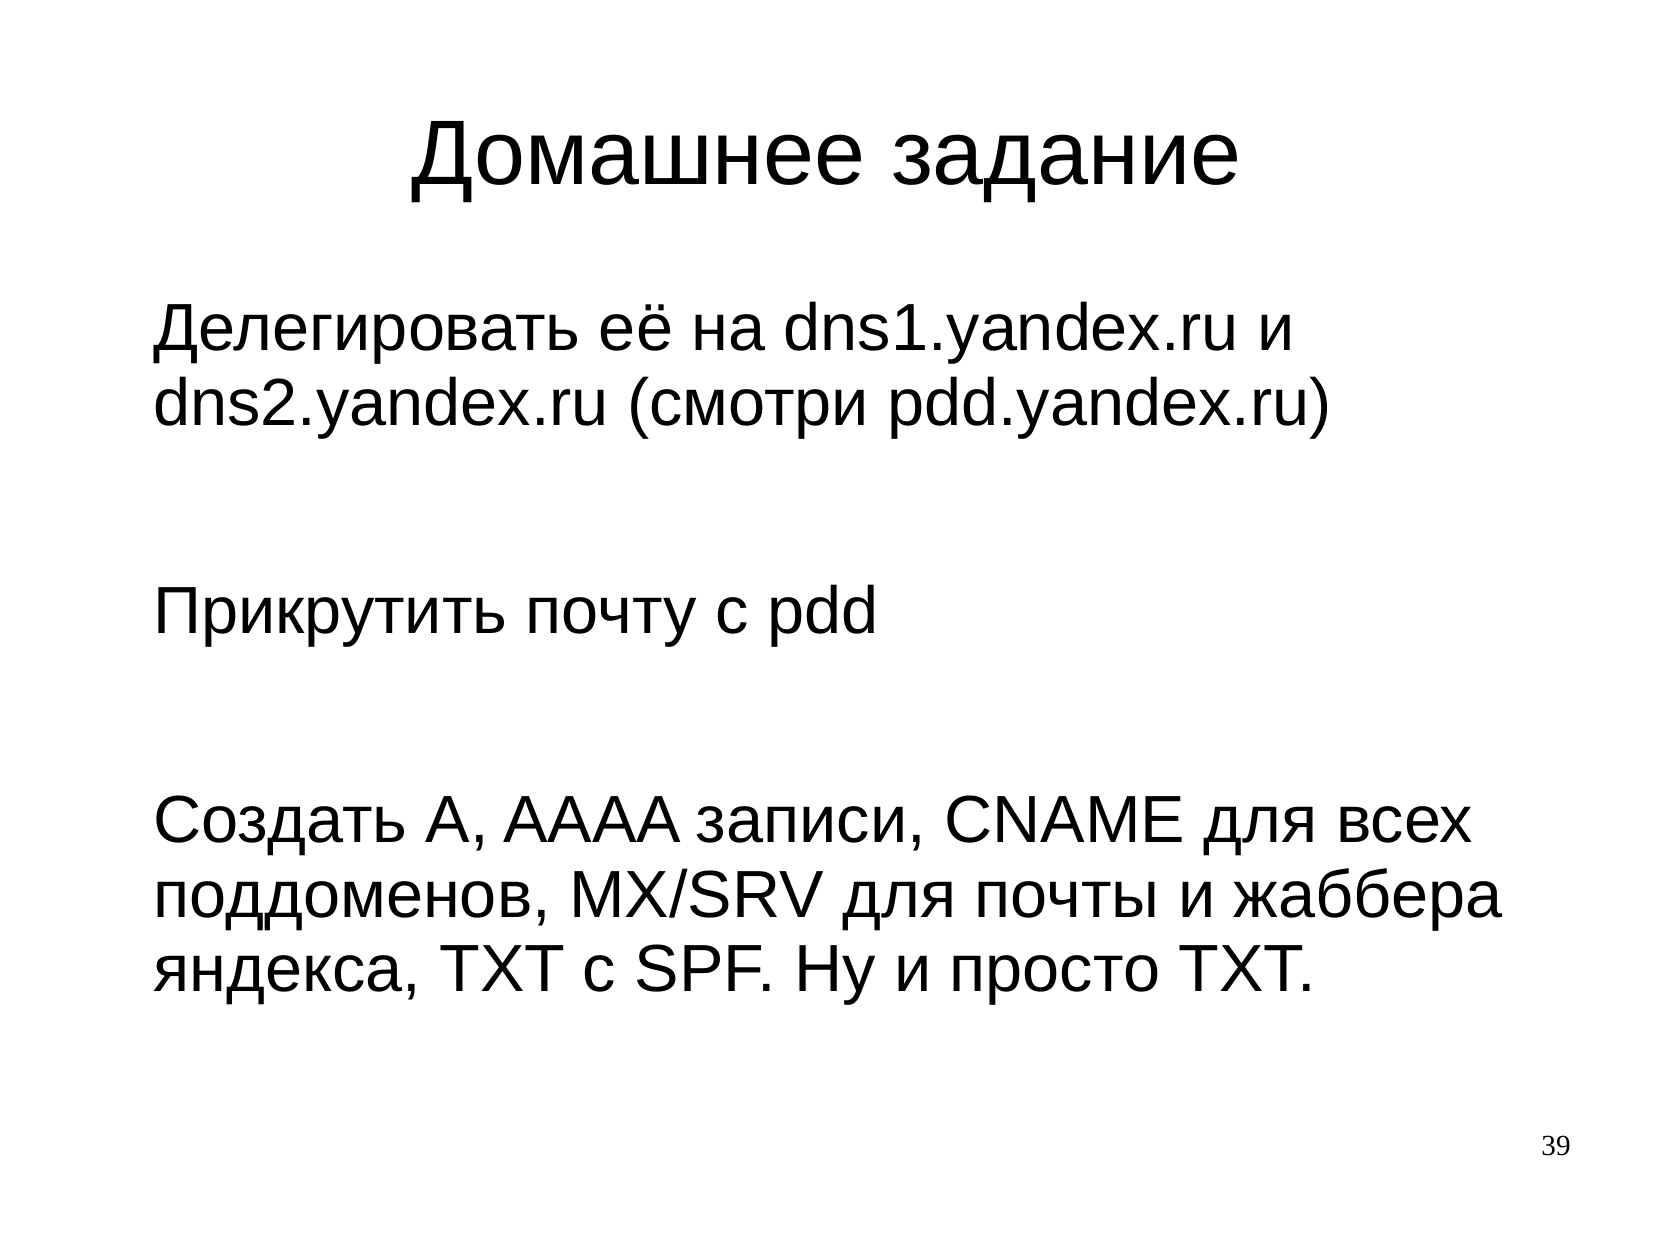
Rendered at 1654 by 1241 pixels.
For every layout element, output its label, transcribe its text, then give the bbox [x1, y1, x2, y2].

title Домашнее задание [82, 49, 1571, 257]
list Делегировать её на dns1.yandex.ru и dns2.yandex.ru (смотри pdd.yandex.ru) Прикрутить почту с pdd Создать A, AAAA записи, CNAME для всех поддоменов, MX/SRV для почты и жаббера яндекса, TXT c SPF. Ну и просто TXT. [82, 290, 1571, 1109]
